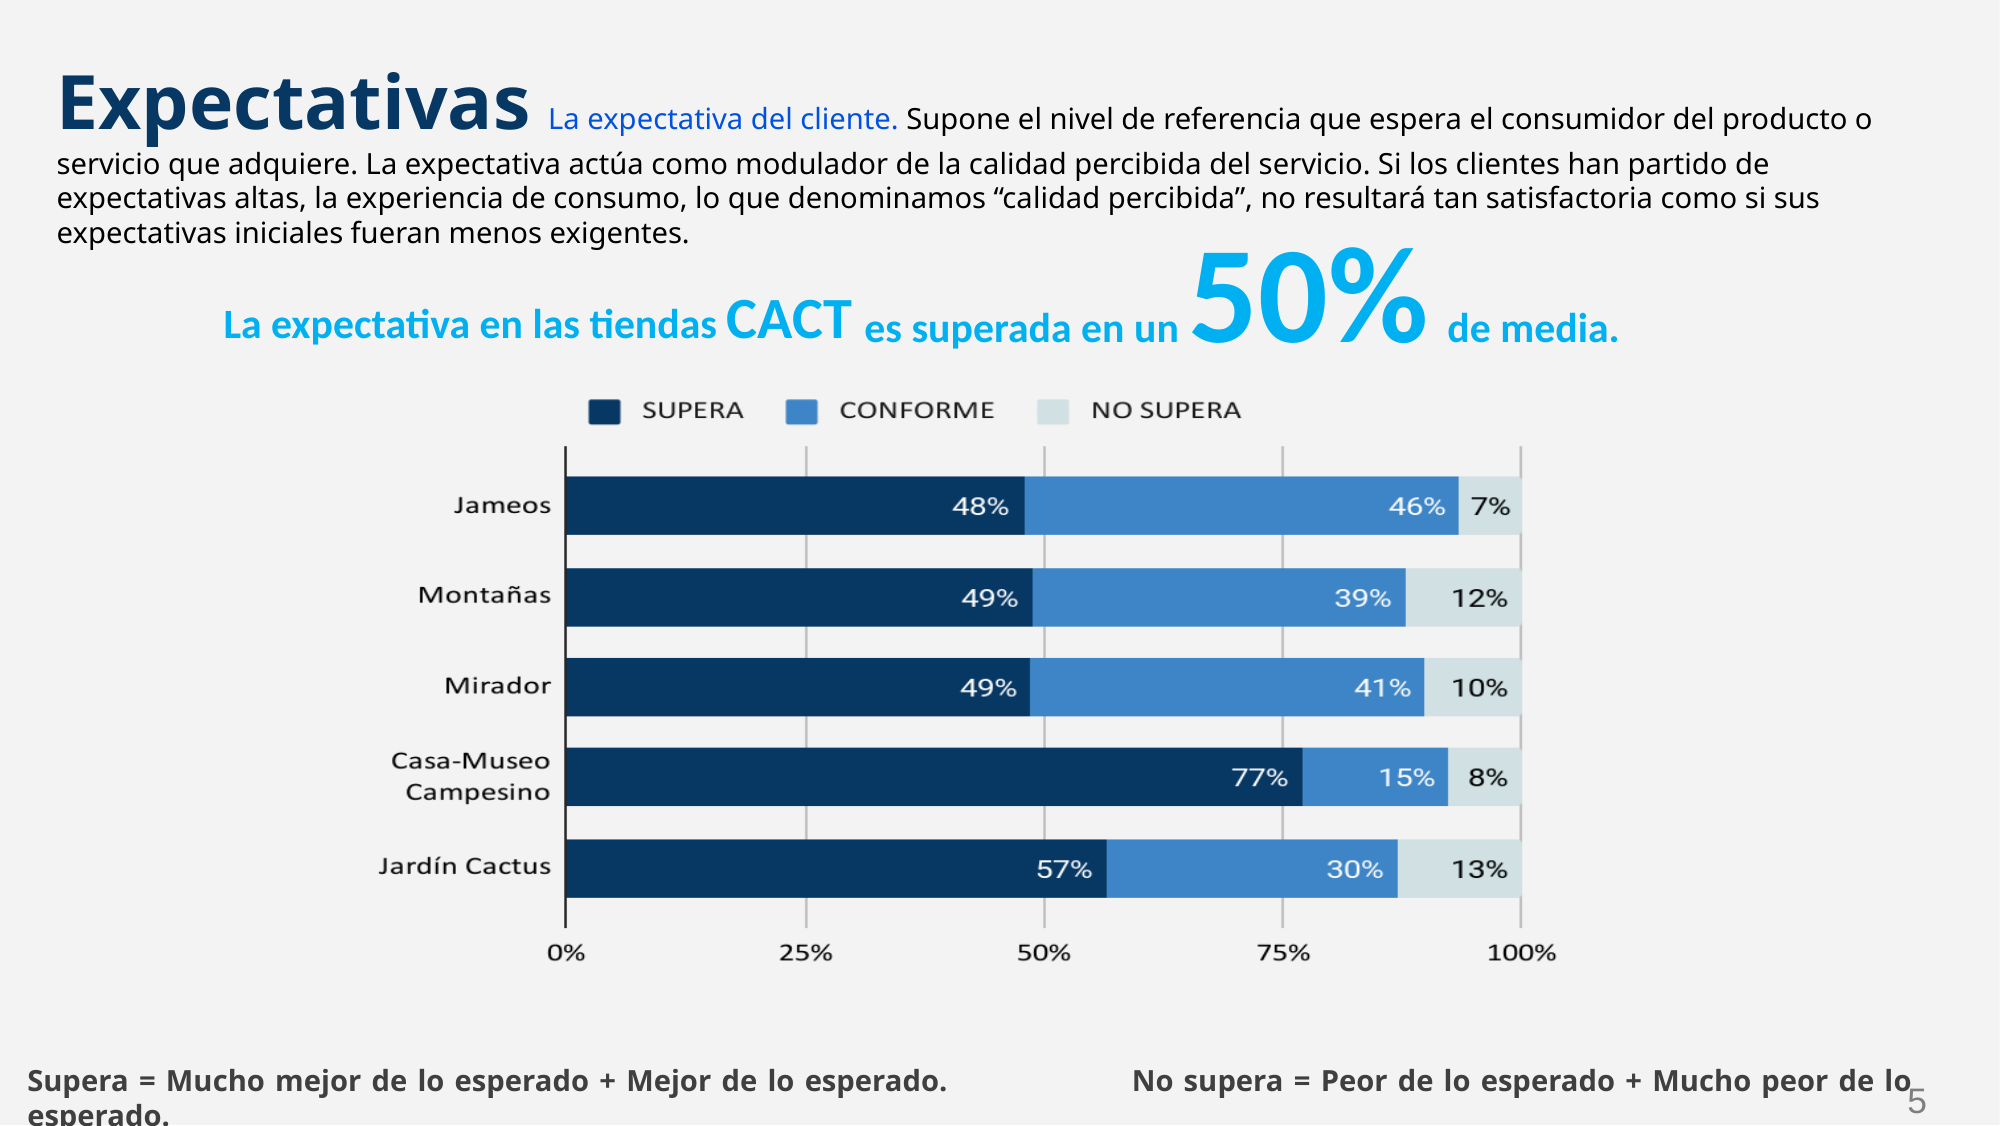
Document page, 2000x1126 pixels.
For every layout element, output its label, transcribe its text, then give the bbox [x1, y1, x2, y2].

text_box es superada en un 50% de media. [787, 197, 2000, 379]
slide_number <number> [1478, 1069, 1945, 1126]
text_box La expectativa en las tiendas CACT [208, 272, 787, 450]
text_box Expectativas La expectativa del cliente. Supone el nivel de referencia que espera el consumidor del producto o servicio que adquiere. La expectativa actúa como modulador de la calidad percibida del servicio. Si los clientes han partido de expectativas altas, la experiencia de consumo, lo que denominamos “calidad percibida”, no resultará tan satisfactoria como si sus expectativas iniciales fueran menos exigentes. [38, 0, 1938, 305]
list Supera = Mucho mejor de lo esperado + Mejor de lo esperado. No supera = Peor de lo esperado + Mucho peor de lo esperado. [27, 1062, 1914, 1121]
picture [268, 368, 1562, 998]
